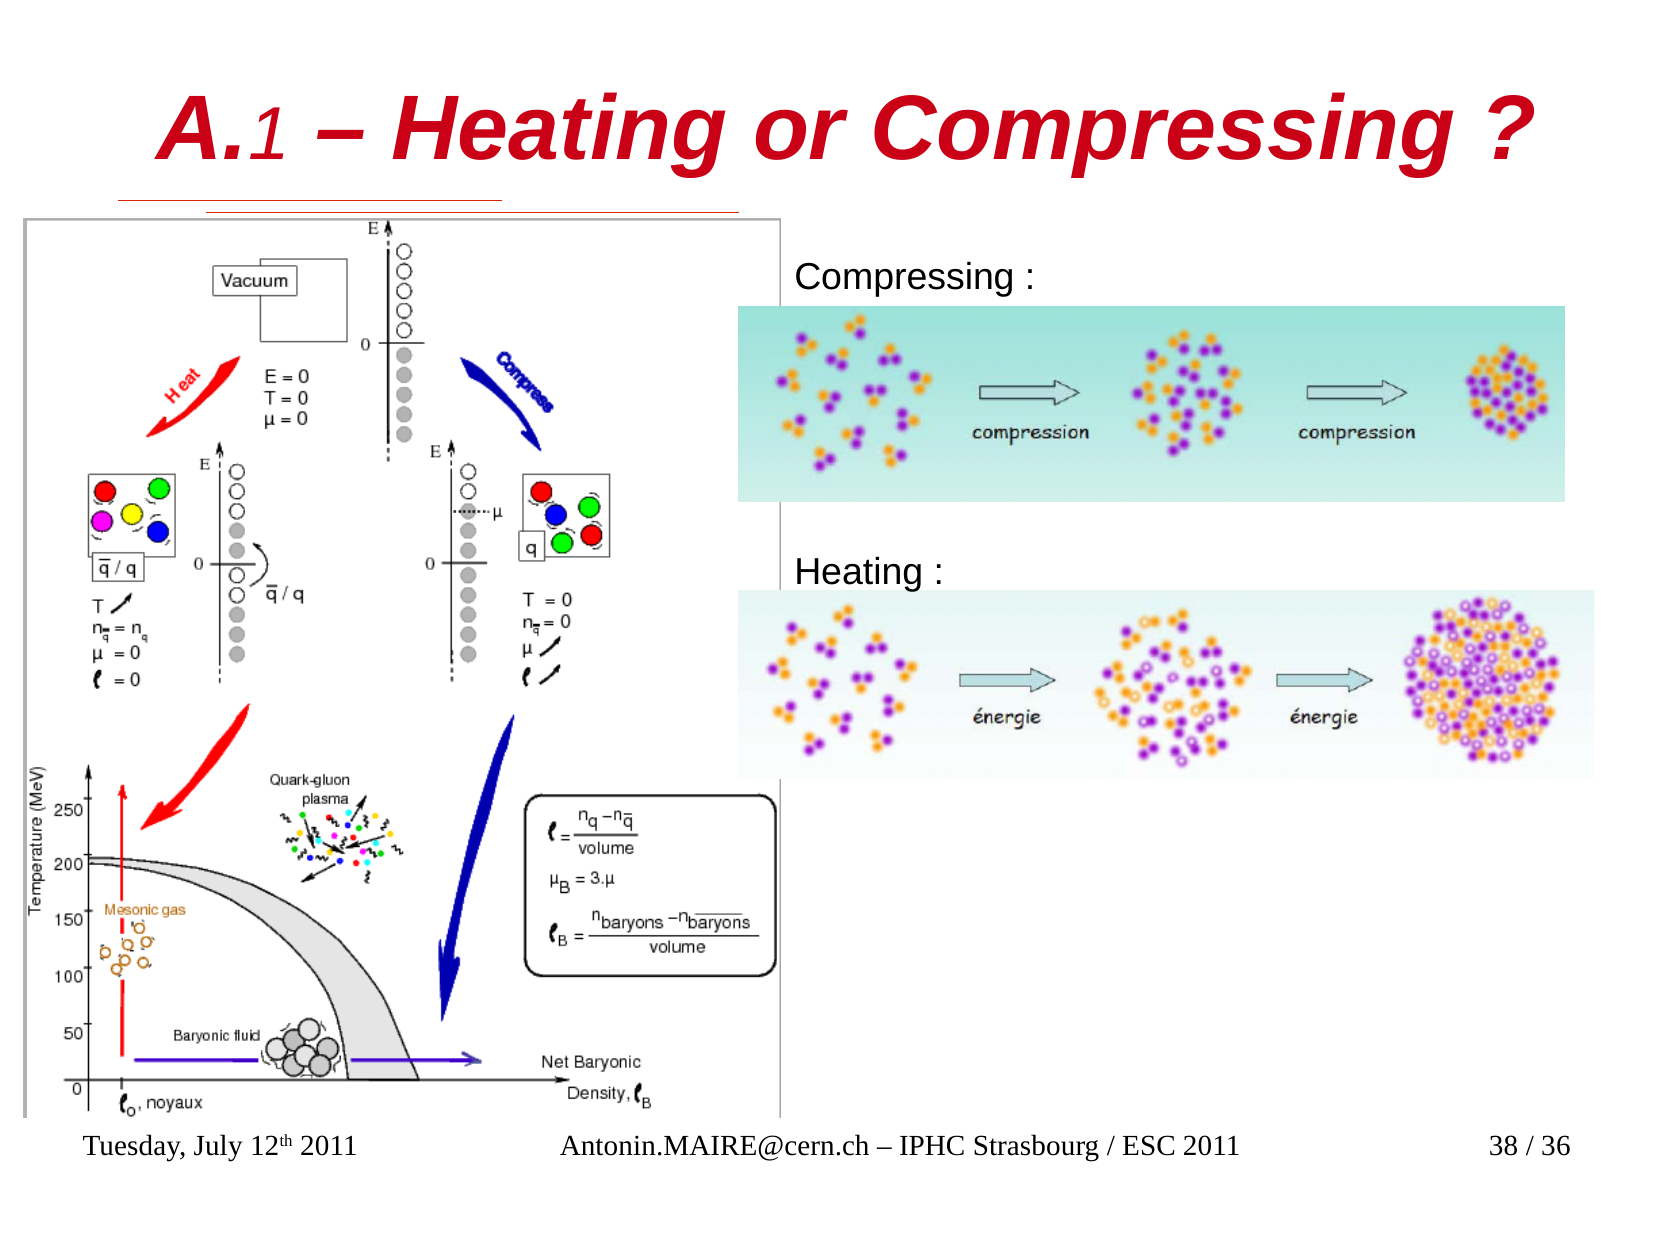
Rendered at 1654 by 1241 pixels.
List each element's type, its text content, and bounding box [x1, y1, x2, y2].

text_box Compressing : [779, 248, 1051, 305]
title A.1 – Heating or Compressing ? [82, 49, 1571, 207]
picture [23, 218, 1595, 1118]
text_box Heating : [779, 543, 959, 601]
